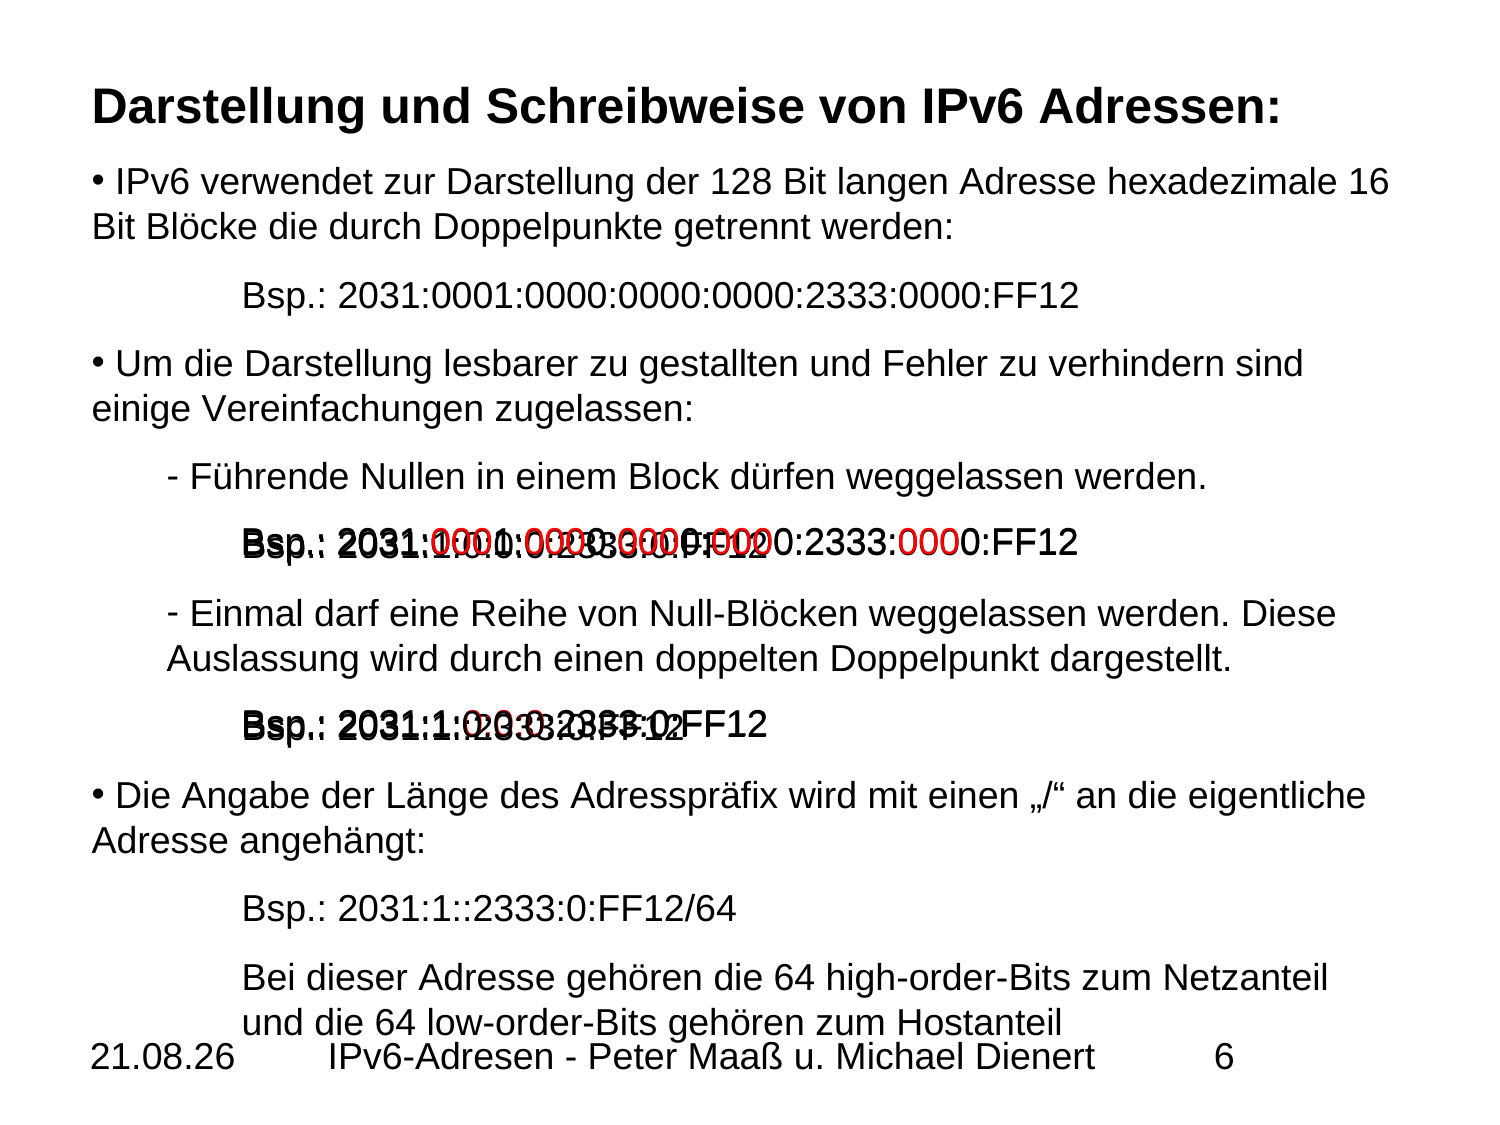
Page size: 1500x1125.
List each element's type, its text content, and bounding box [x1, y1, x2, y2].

text_box Bsp.: 2031:0001:0000:0000:0000:2333:0000:FF12 [226, 509, 1110, 571]
text_box Bsp.: 2031:1:0:0:0:2333:0:FF12 [226, 691, 805, 753]
text_box Darstellung und Schreibweise von IPv6 Adressen: IPv6 verwendet zur Darstellung der 128 Bit langen Adresse hexadezimale 16 Bit Blöcke die durch Doppelpunkte getrennt werden: Bsp.: 2031:0001:0000:0000:0000:2333:0000:FF12 Um die Darstellung lesbarer zu gestallten und Fehler zu verhindern sind einige Vereinfachungen zugelassen: Führende Nullen in einem Block dürfen weggelassen werden. Bsp.: 2031:1:0:0:0:2333:0:FF12 Einmal darf eine Reihe von Null-Blöcken weggelassen werden. Diese Auslassung wird durch einen doppelten Doppelpunkt dargestellt. Bsp.: 2031:1::2333:0:FF12 Die Angabe der Länge des Adresspräfix wird mit einen „/“ an die eigentliche Adresse angehängt: Bsp.: 2031:1::2333:0:FF12/64 Bei dieser Adresse gehören die 64 high-order-Bits zum Netzanteil und die 64 low-order-Bits gehören zum Hostanteil [76, 66, 1412, 1051]
